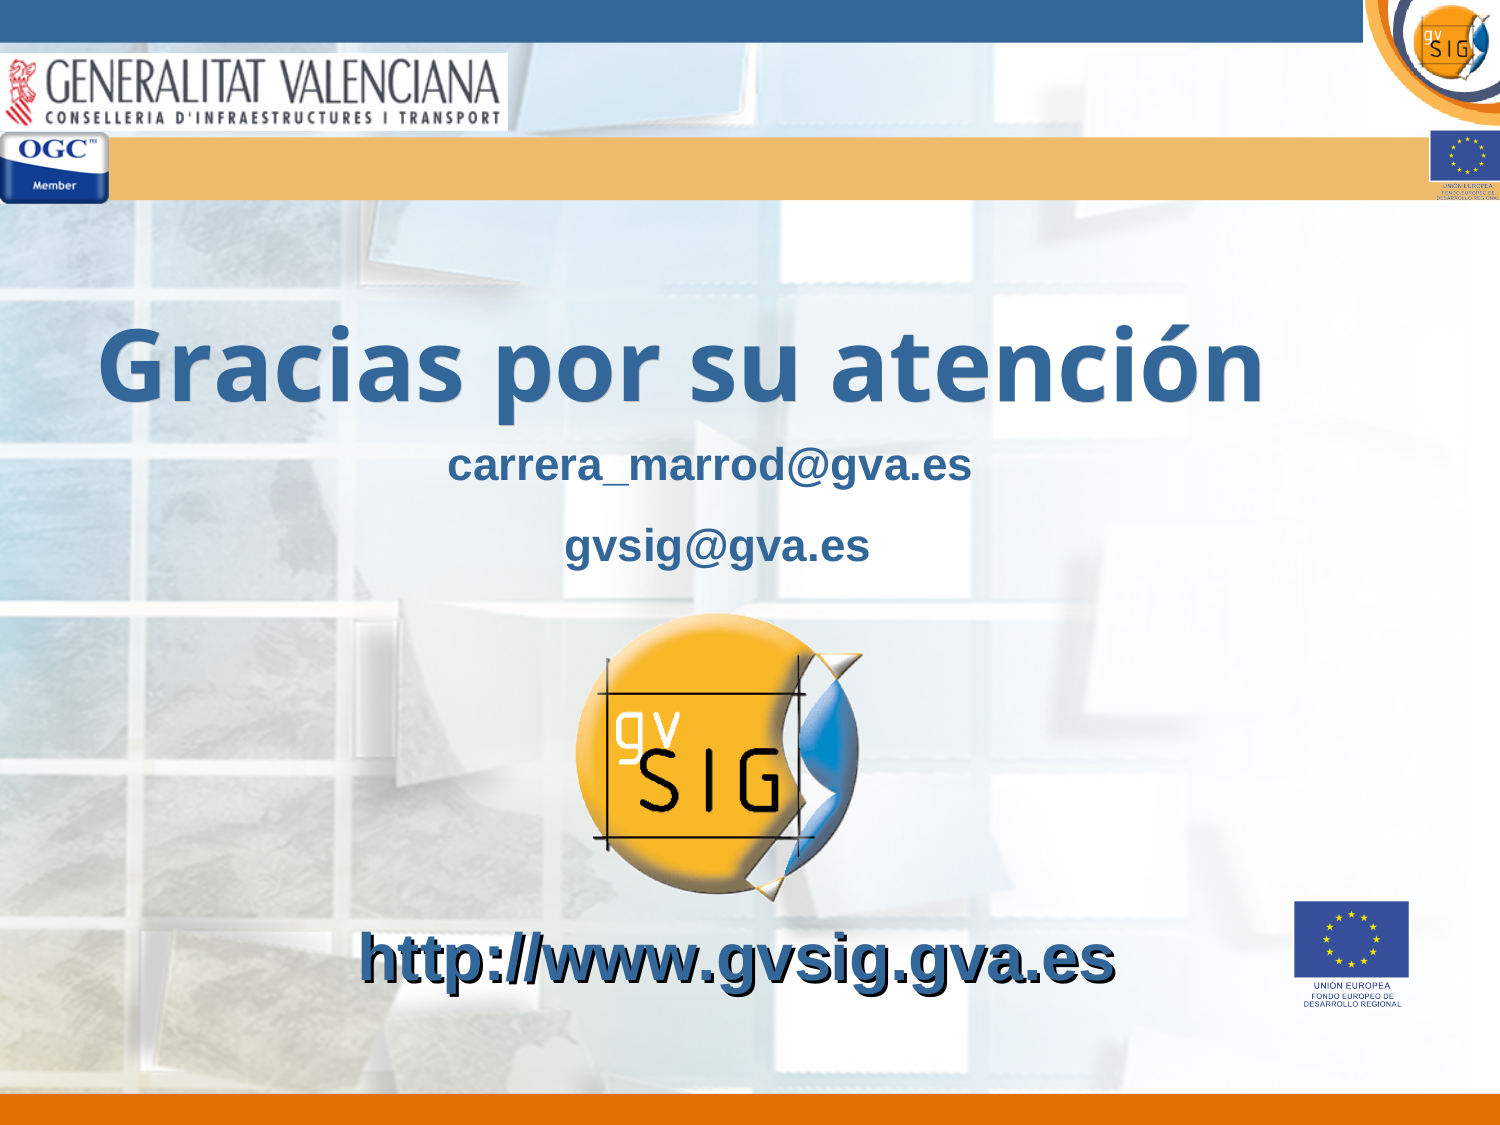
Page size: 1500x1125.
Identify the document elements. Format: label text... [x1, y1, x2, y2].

picture [1429, 129, 1500, 200]
picture [0, 53, 508, 131]
picture [1363, 0, 1500, 127]
picture [0, 132, 109, 204]
text_box gvsig@gva.es [536, 514, 1226, 623]
picture [1292, 899, 1411, 1008]
text_box Gracias por su atención [80, 289, 1456, 450]
text_box http://www.gvsig.gva.es [342, 915, 1213, 1046]
text_box carrera_marrod@gva.es [420, 433, 1110, 542]
picture [570, 623, 866, 906]
